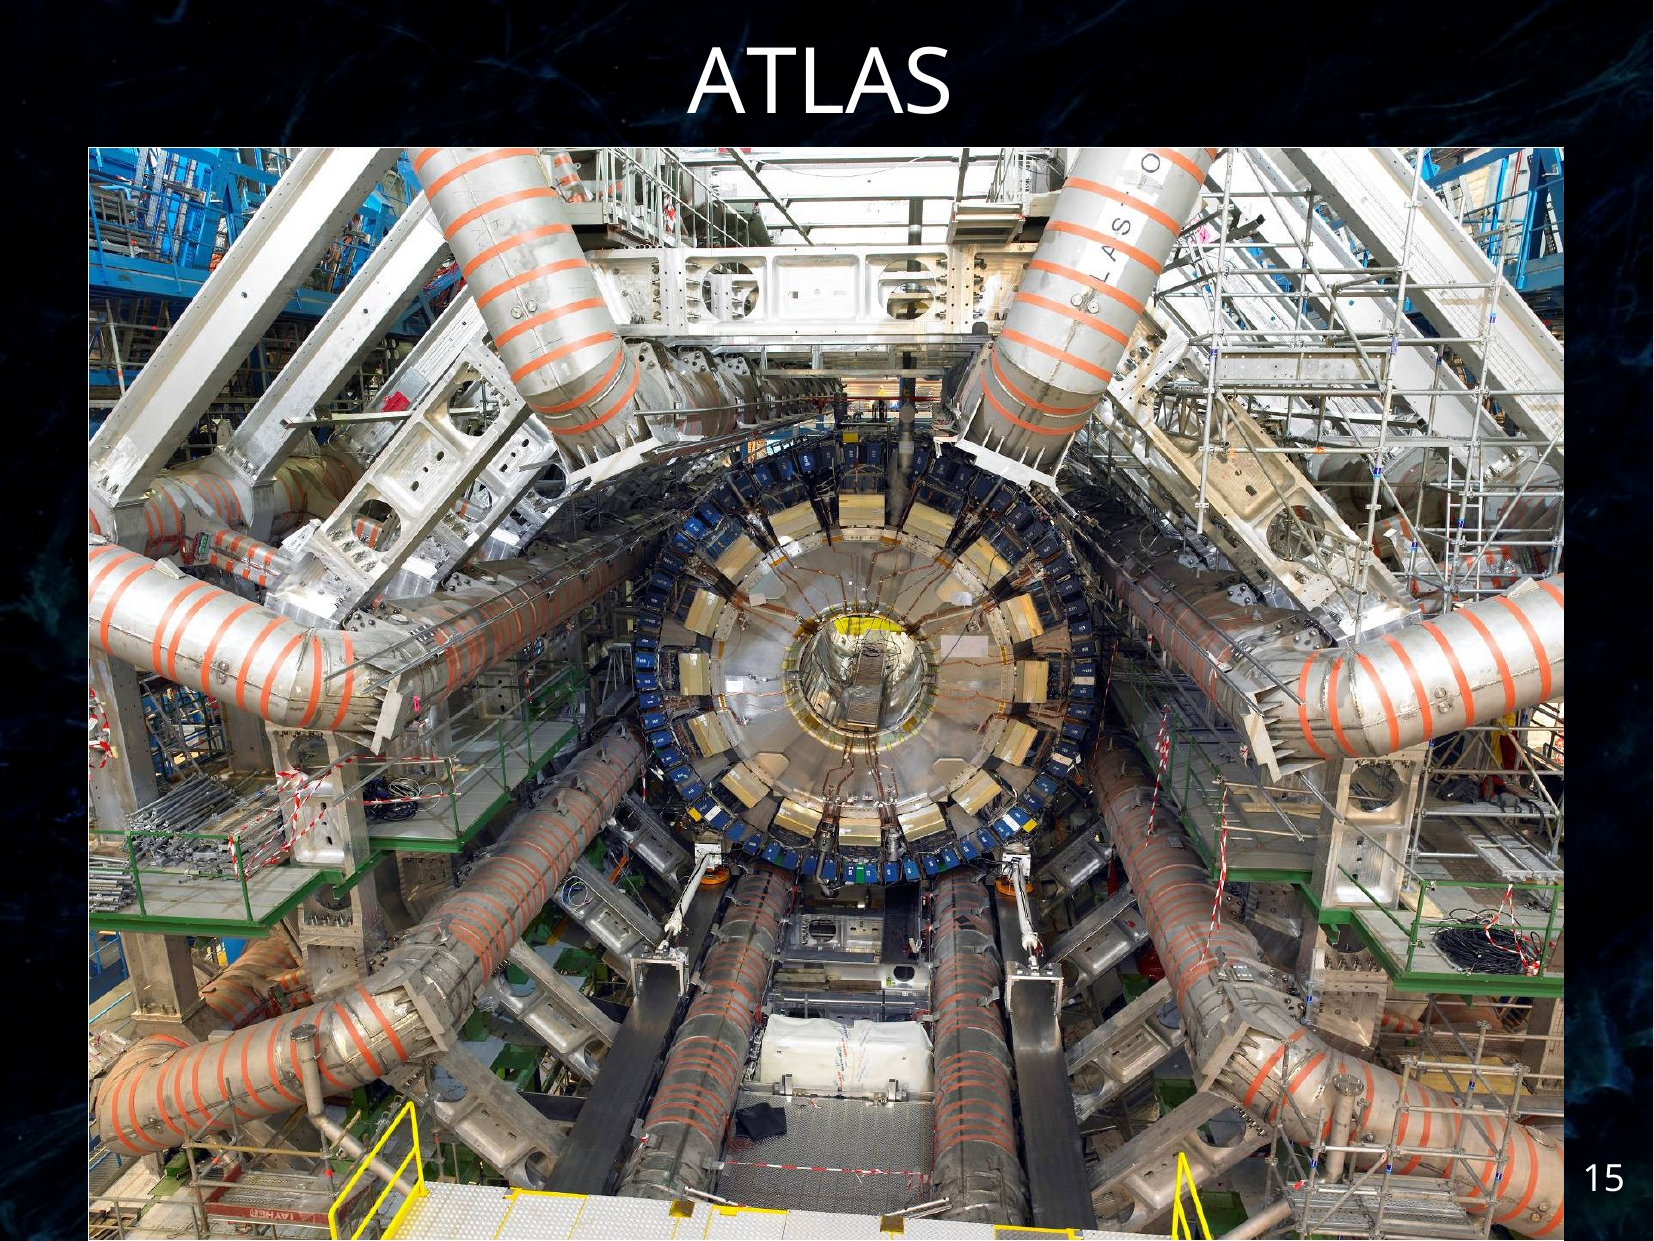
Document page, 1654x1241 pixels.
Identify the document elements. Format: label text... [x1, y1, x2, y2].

title ATLAS [77, 0, 1565, 157]
picture [0, 0, 1654, 1241]
